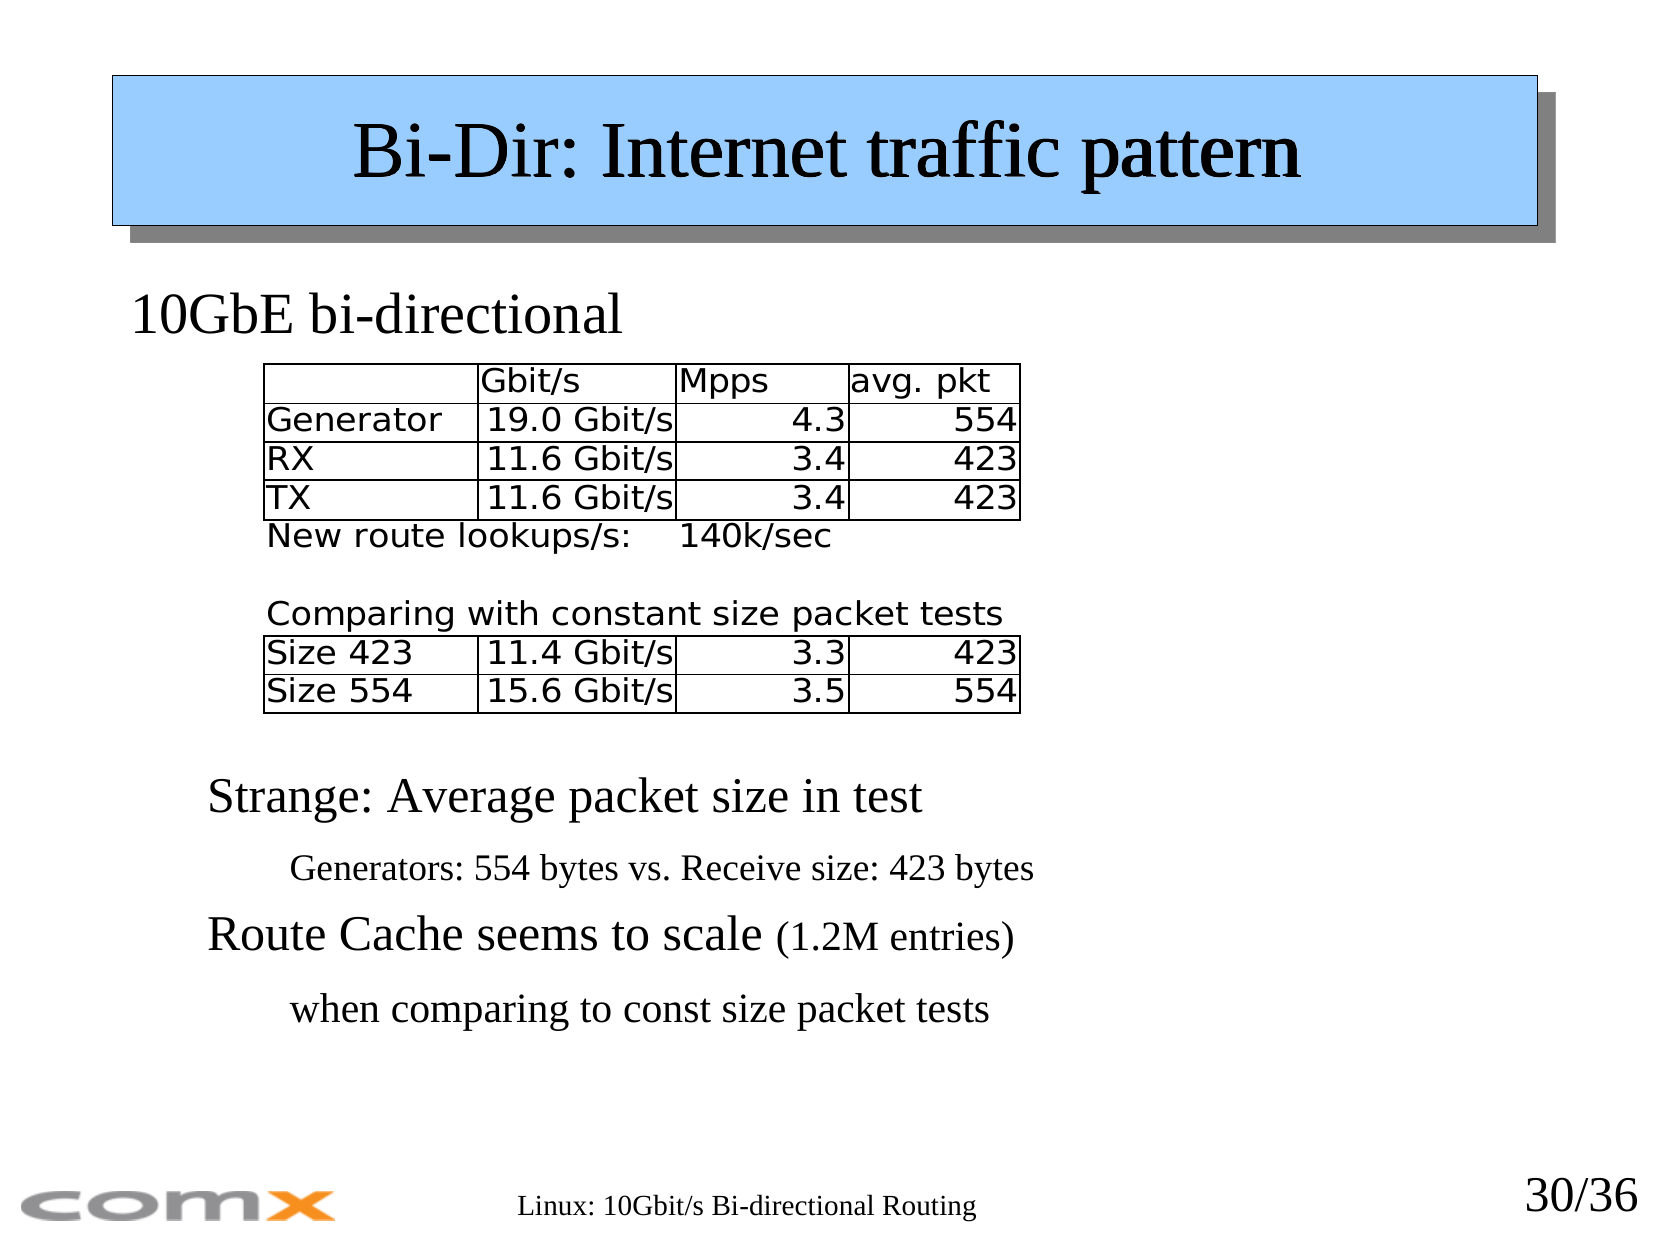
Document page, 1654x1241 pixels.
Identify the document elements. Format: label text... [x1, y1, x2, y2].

chart [261, 361, 1022, 715]
title Bi-Dir: Internet traffic pattern [116, 90, 1538, 211]
picture [21, 1191, 335, 1221]
list 10GbE bi-directional Strange: Average packet size in test Generators: 554 bytes vs. Receive size: 423 bytes Route Cache seems to scale (1.2M entries) when comparing to const size packet tests [112, 281, 1538, 1060]
